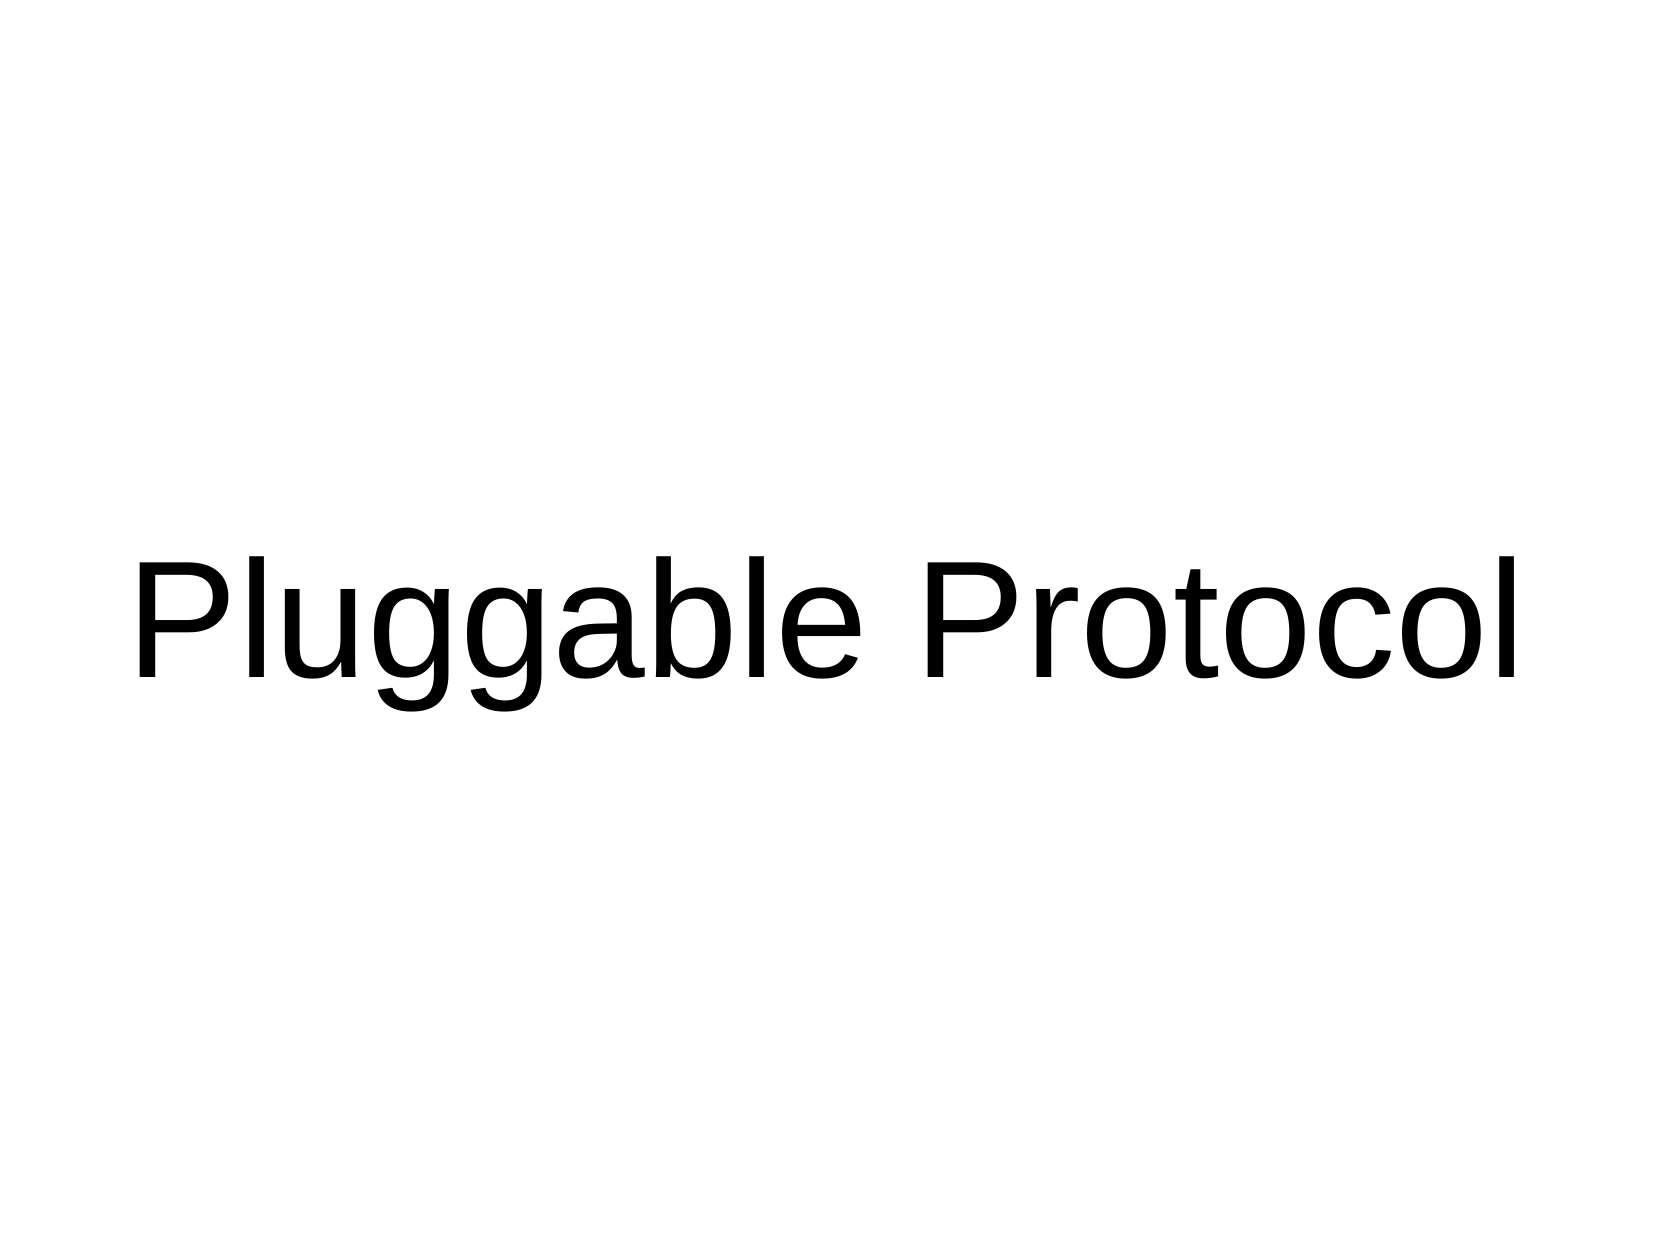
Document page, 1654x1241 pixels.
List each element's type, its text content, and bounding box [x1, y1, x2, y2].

title Pluggable Protocol [0, 516, 1654, 724]
